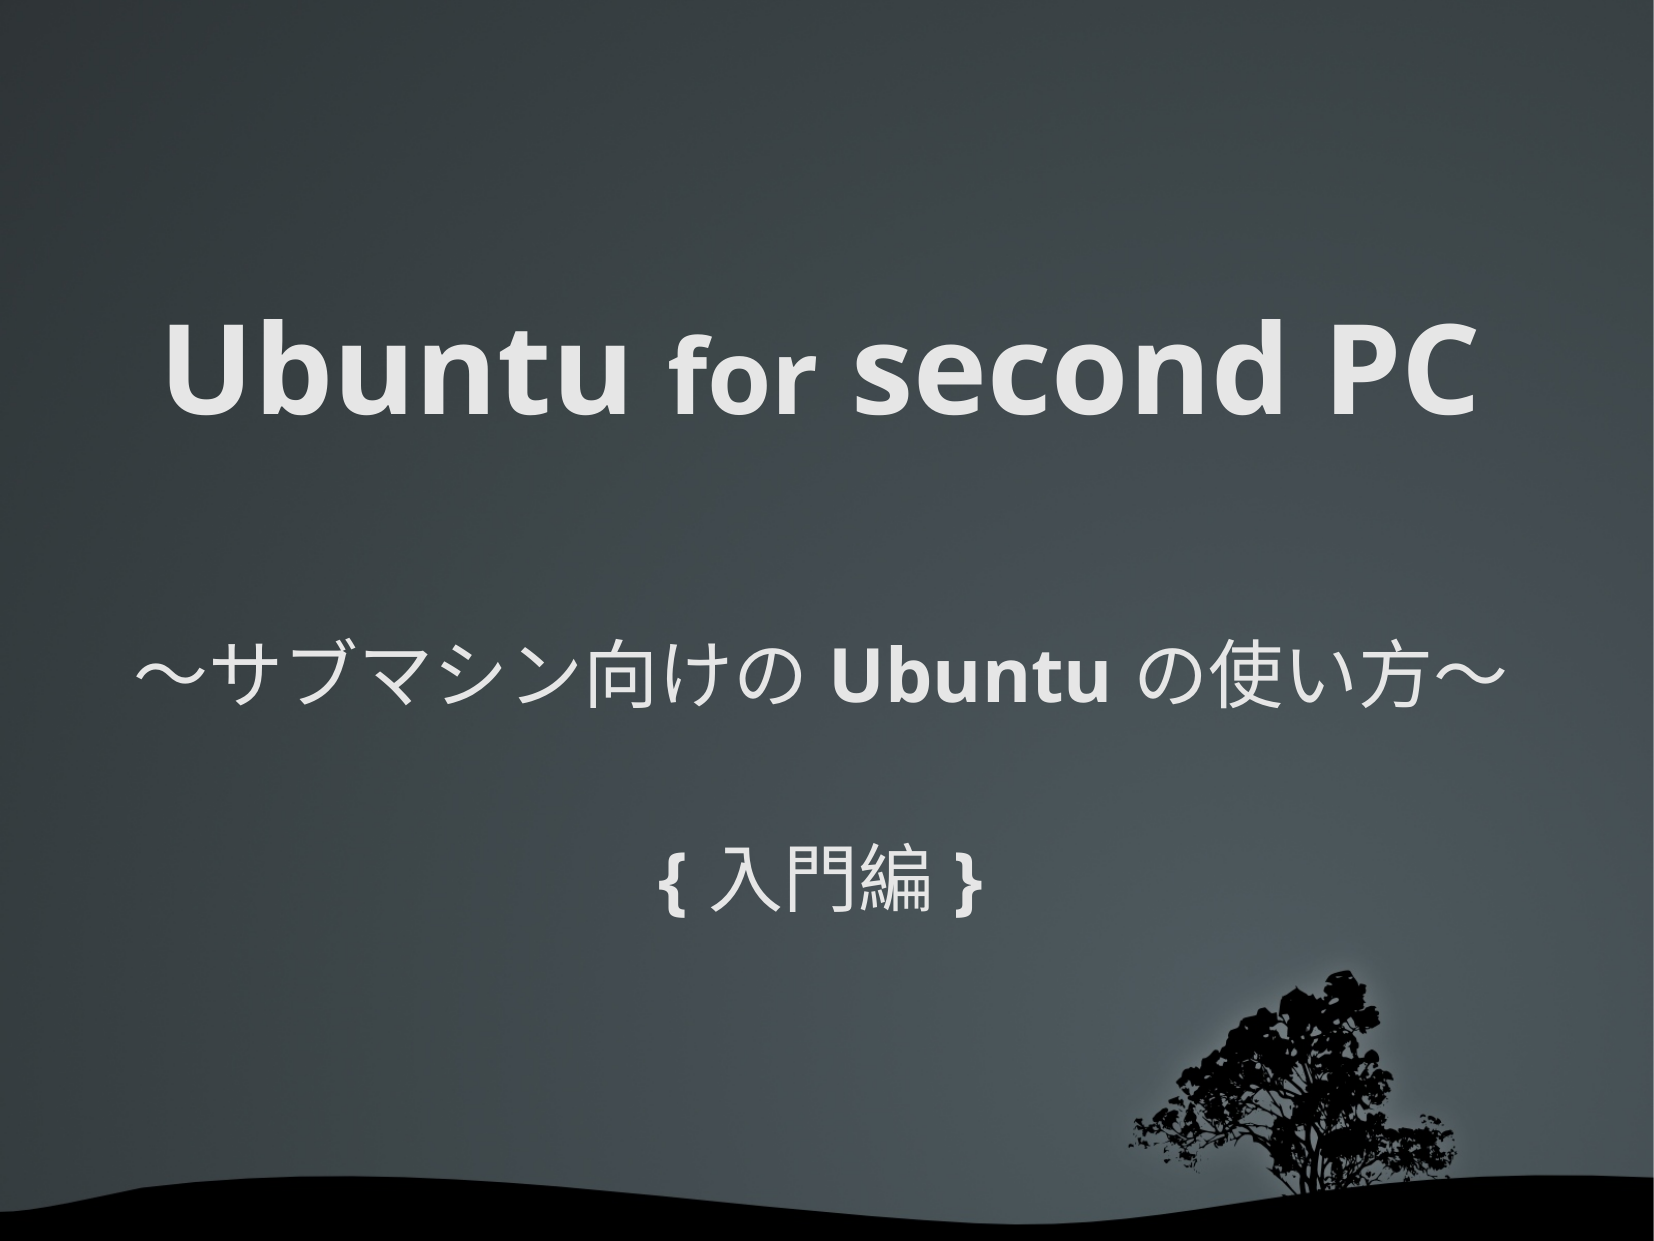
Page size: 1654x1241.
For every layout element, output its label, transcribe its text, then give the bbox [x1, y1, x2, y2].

picture [0, 0, 1654, 1241]
title Ubuntu for second PC 〜サブマシン向けのUbuntuの使い方〜 {入門編} [76, 247, 1565, 962]
